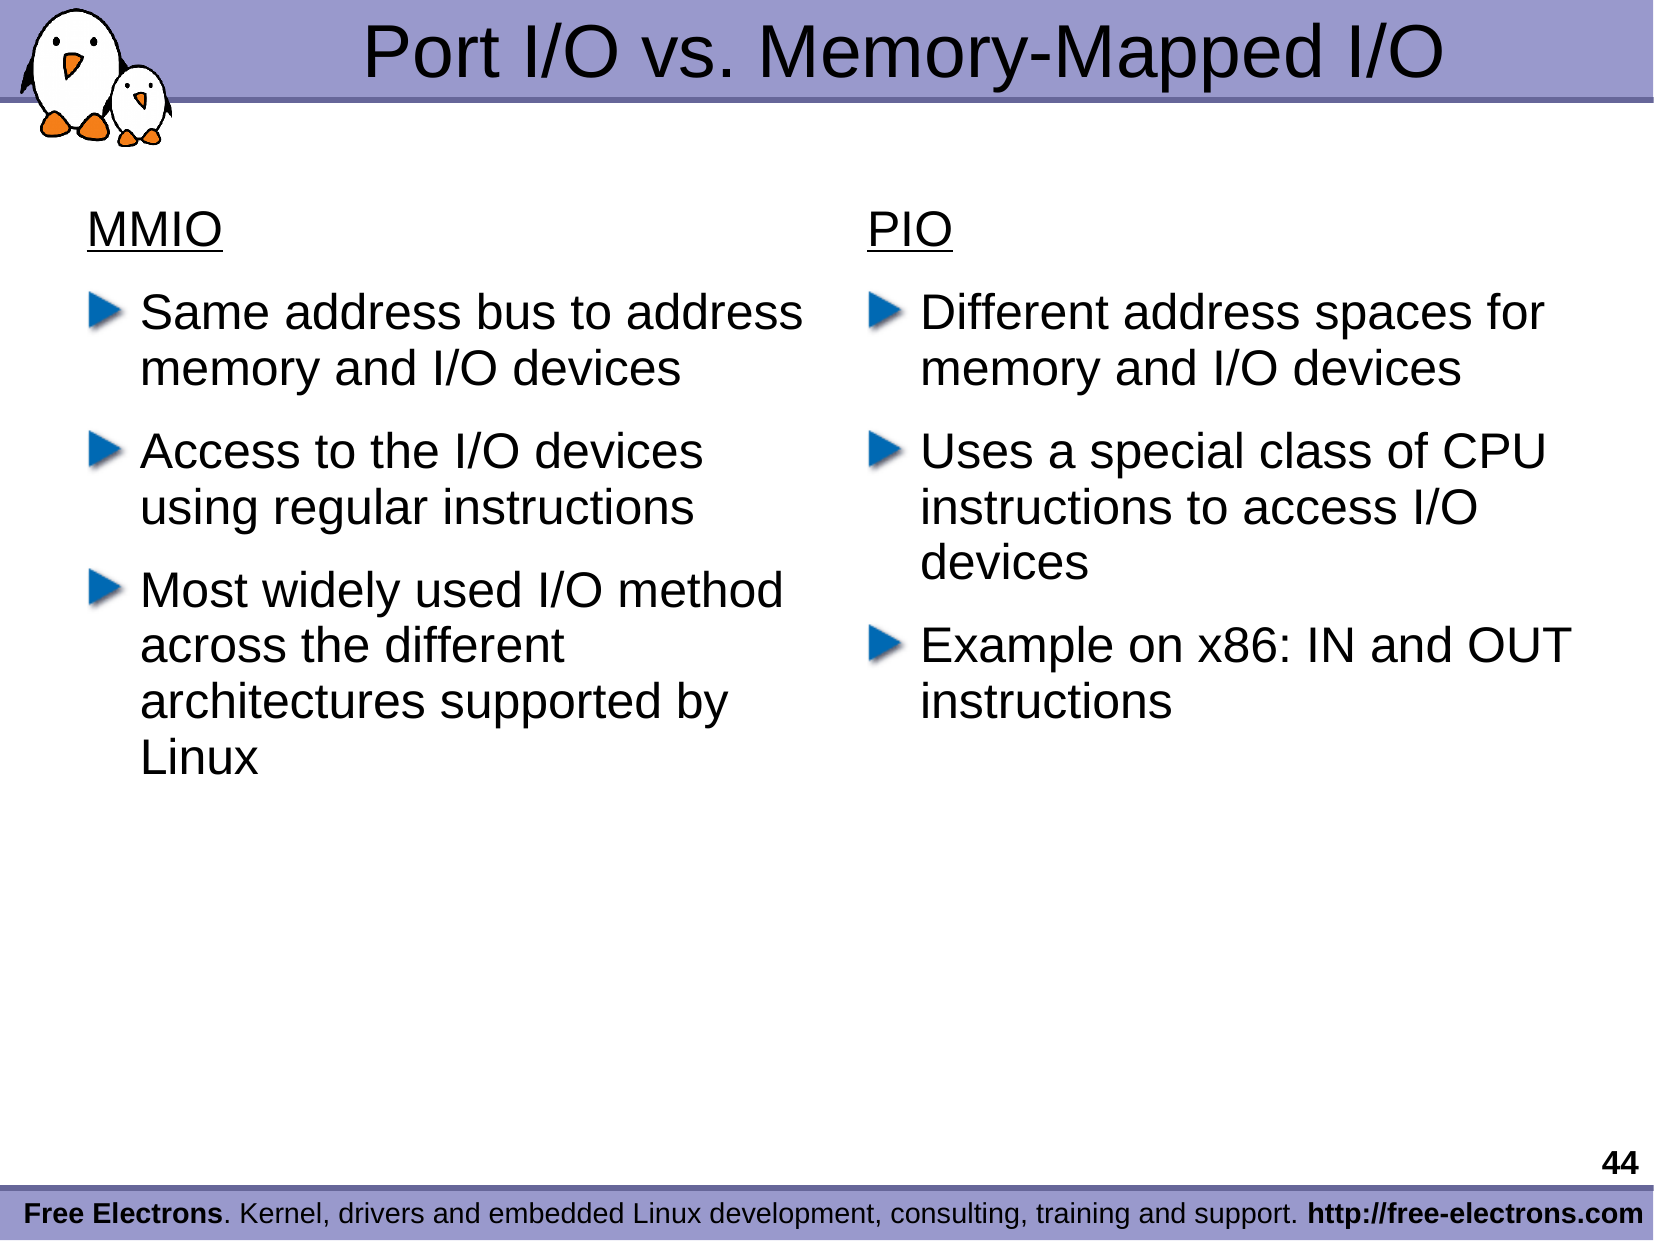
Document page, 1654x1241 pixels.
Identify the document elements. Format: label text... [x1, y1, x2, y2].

list PIO Different address spaces for memory and I/O devices Uses a special class of CPU instructions to access I/O devices Example on x86: IN and OUT instructions [849, 201, 1593, 1118]
picture [20, 8, 172, 147]
list MMIO Same address bus to address memory and I/O devices Access to the I/O devices using regular instructions Most widely used I/O method across the different architectures supported by Linux [68, 201, 813, 1118]
title Port I/O vs. Memory-Mapped I/O [178, 4, 1631, 98]
